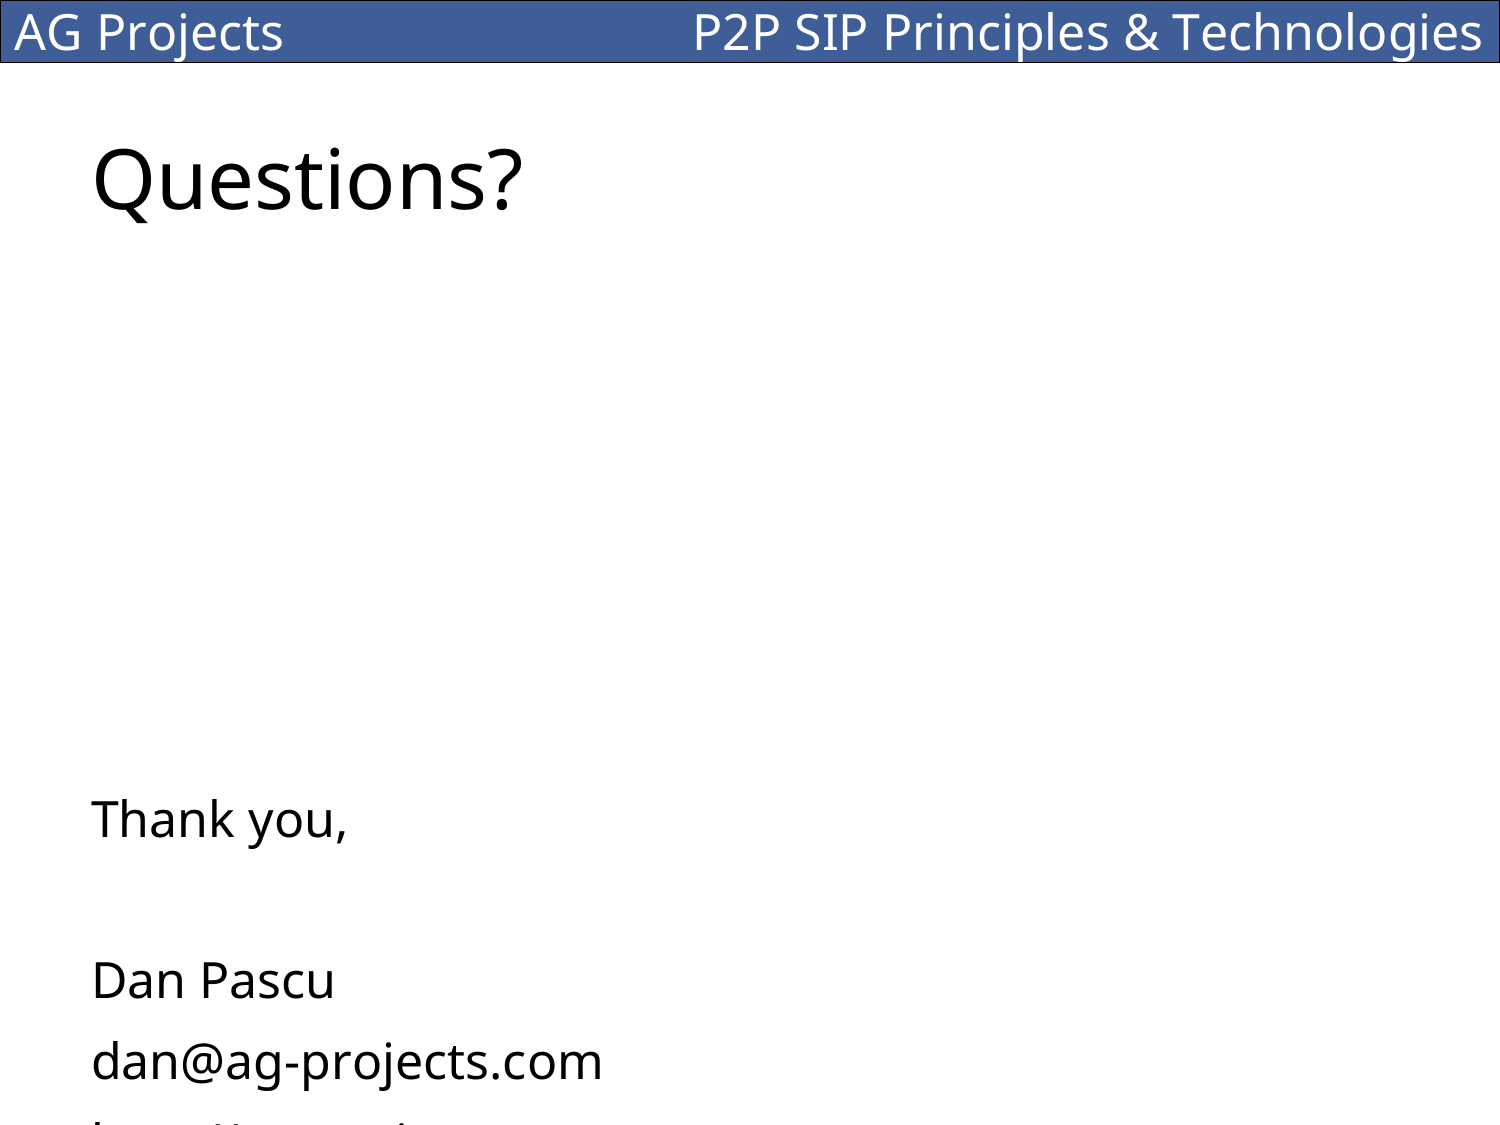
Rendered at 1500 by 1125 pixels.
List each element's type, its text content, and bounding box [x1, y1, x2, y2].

list Questions? Thank you, Dan Pascu dan@ag-projects.com http://ag-projects.com [76, 113, 1352, 1094]
